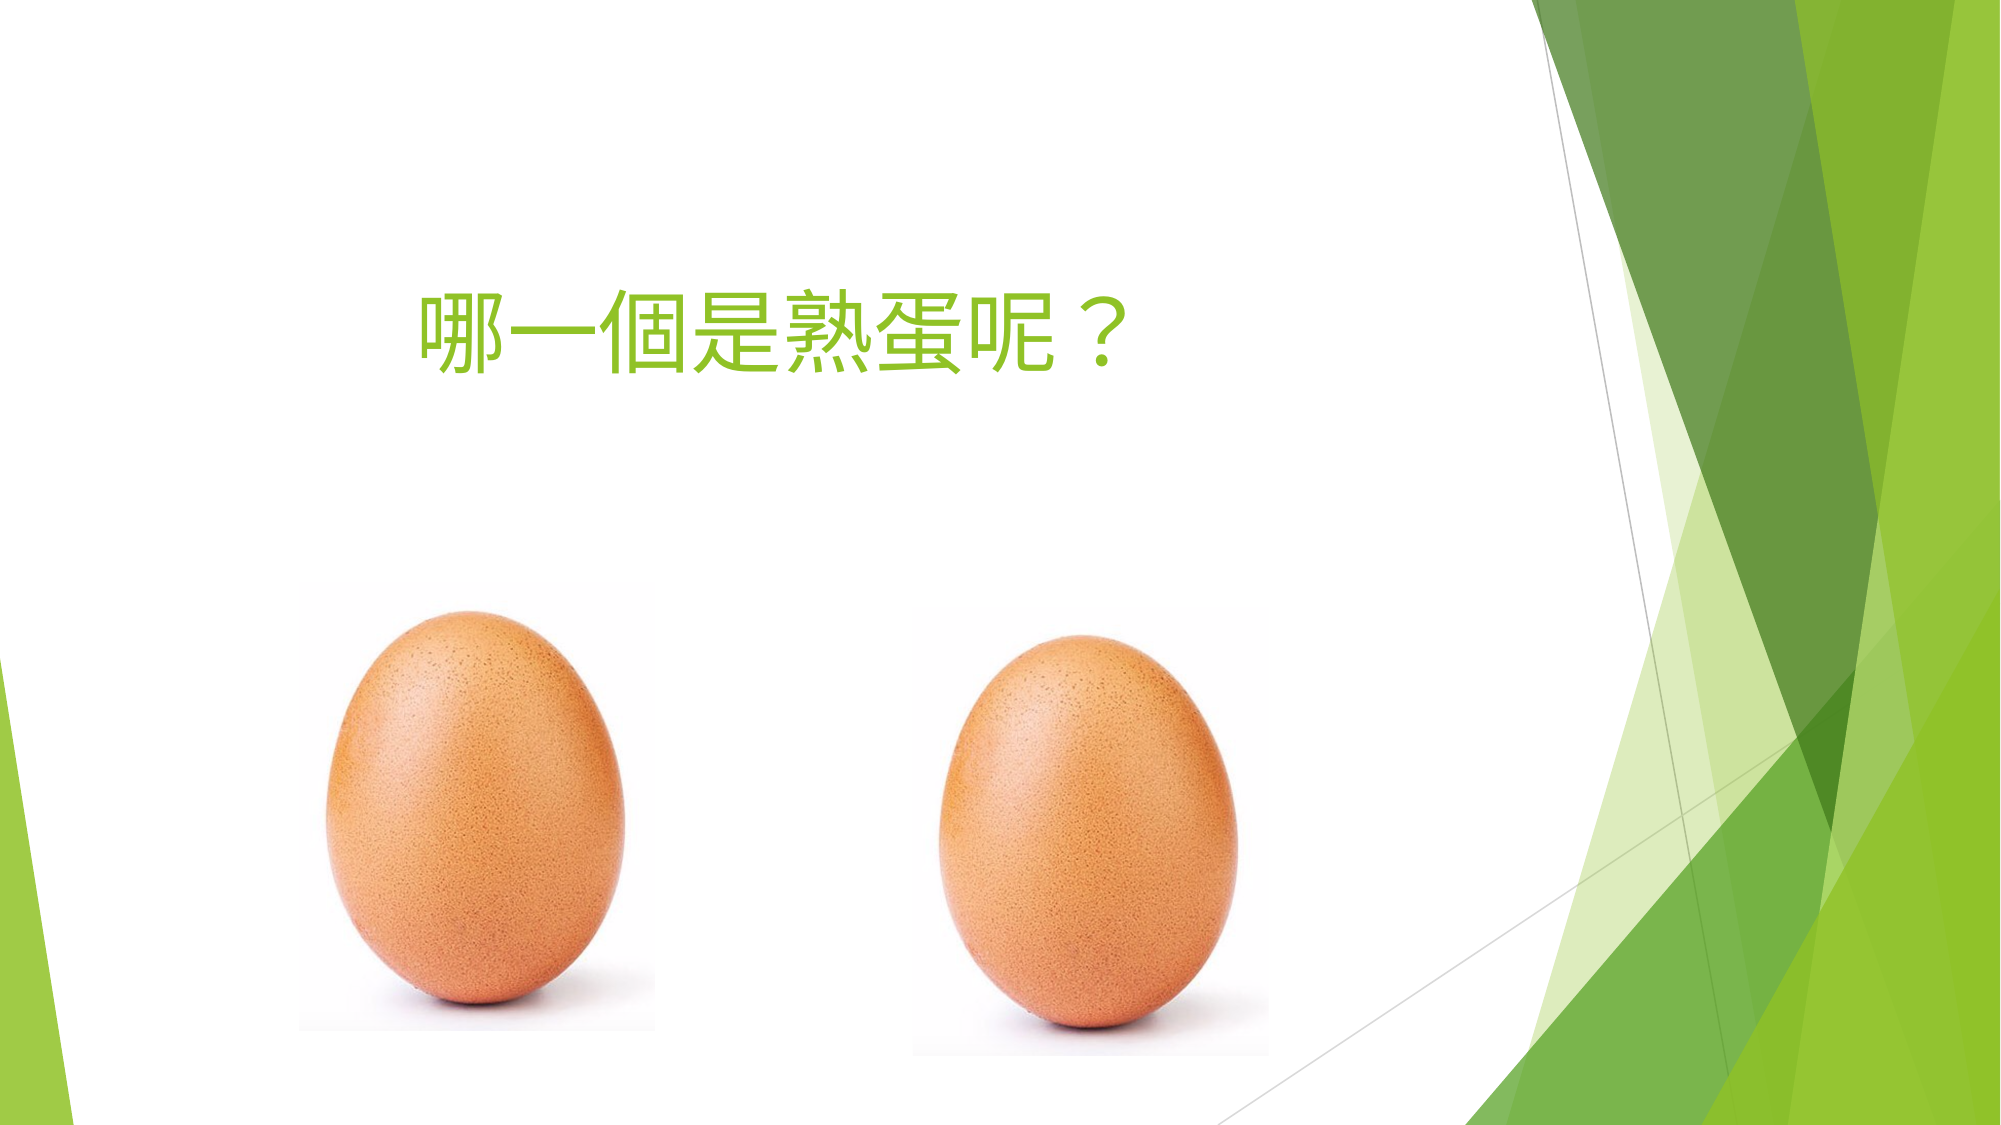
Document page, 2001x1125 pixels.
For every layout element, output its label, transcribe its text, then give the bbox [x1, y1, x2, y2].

picture [299, 608, 655, 1031]
title 哪一個是熟蛋呢？ [50, 267, 1515, 608]
picture [912, 608, 1269, 1056]
